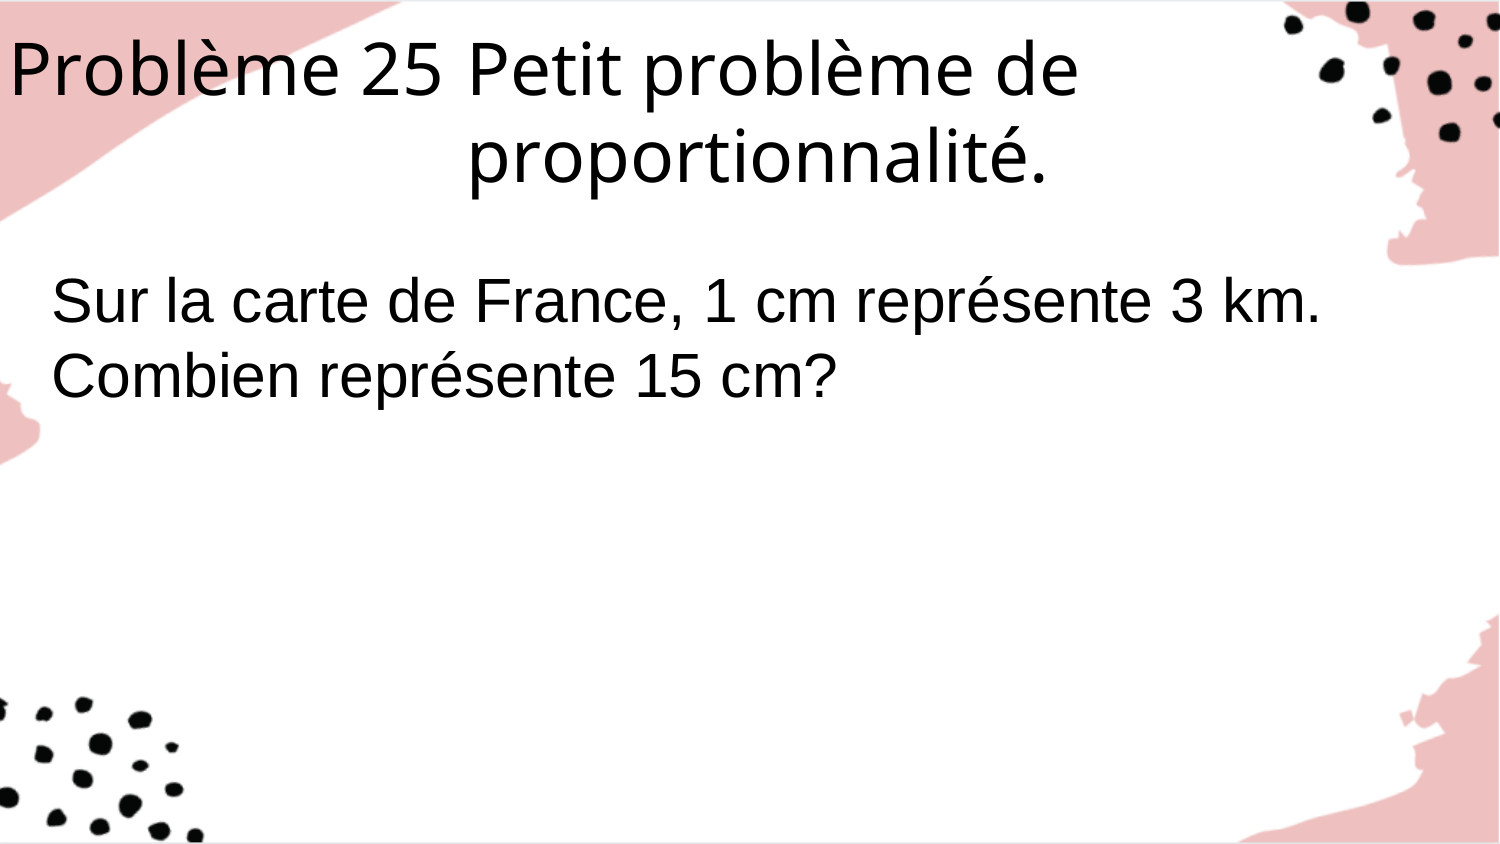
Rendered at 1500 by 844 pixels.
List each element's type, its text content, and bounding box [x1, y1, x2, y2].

picture [0, 0, 1500, 844]
text_box Problème 25 [0, 7, 691, 127]
text_box Sur la carte de France, 1 cm représente 3 km. Combien représente 15 cm? [36, 245, 1381, 427]
text_box Petit problème de proportionnalité. [691, 7, 1148, 127]
